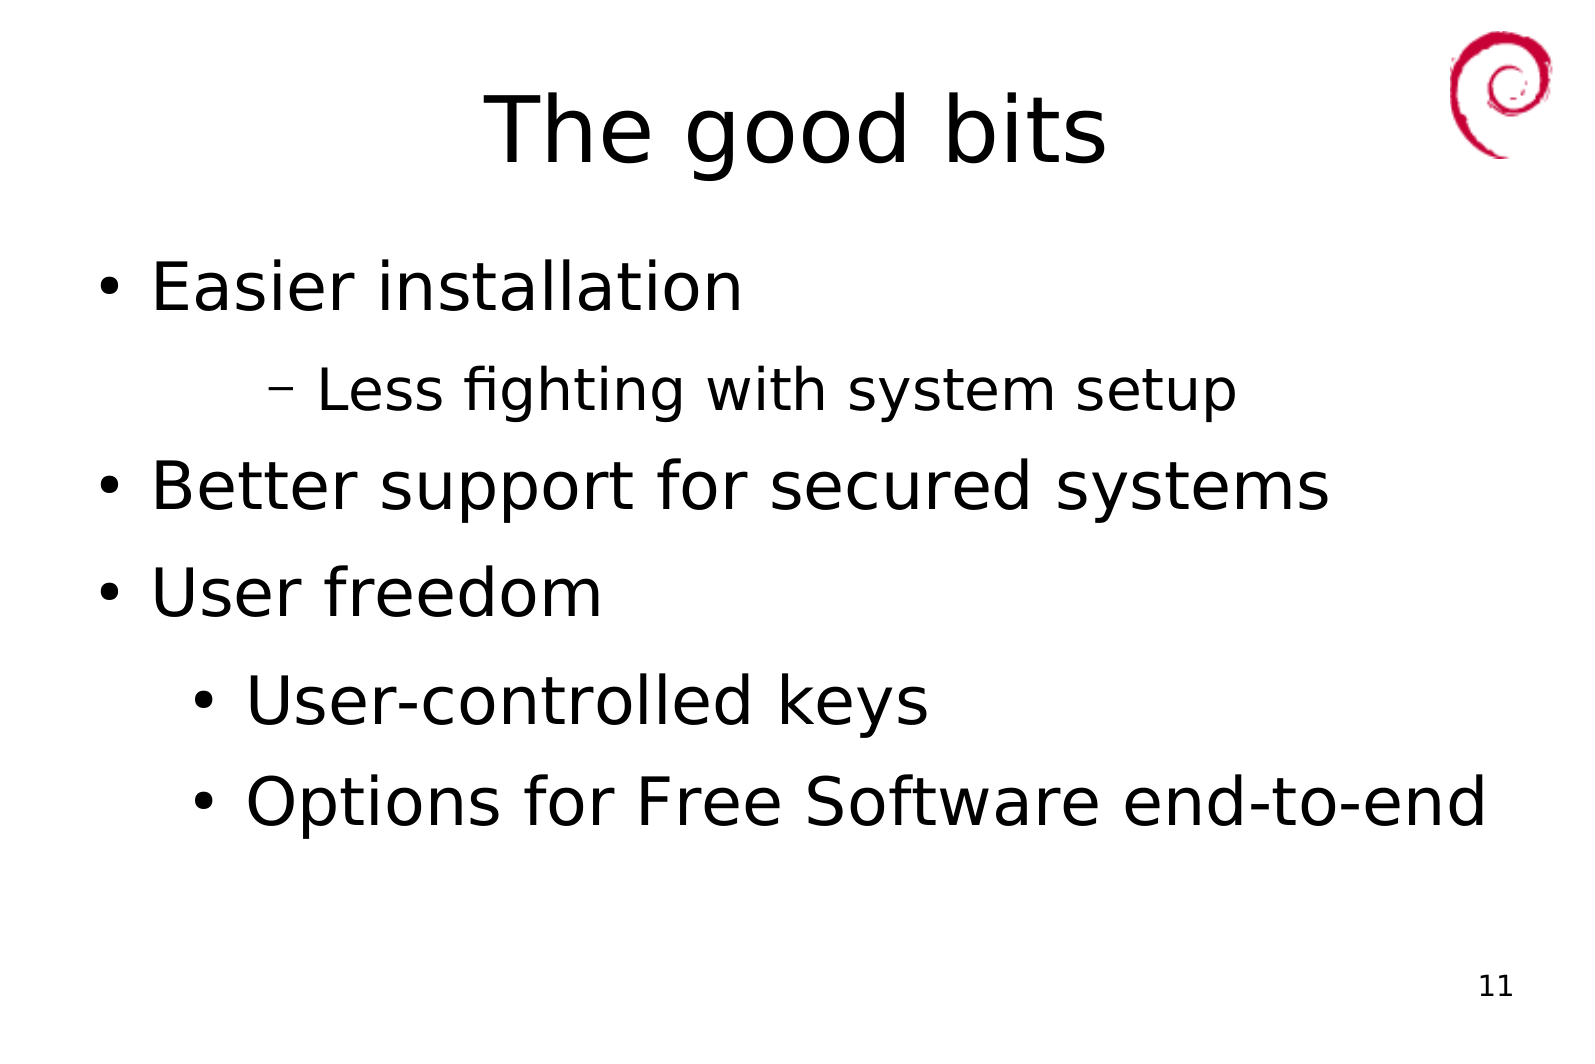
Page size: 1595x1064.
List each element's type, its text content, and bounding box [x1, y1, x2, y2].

list Easier installation Less fighting with system setup Better support for secured systems User freedom User-controlled keys Options for Free Software end-to-end [79, 248, 1515, 951]
picture [1450, 31, 1555, 159]
title The good bits [79, 42, 1515, 220]
